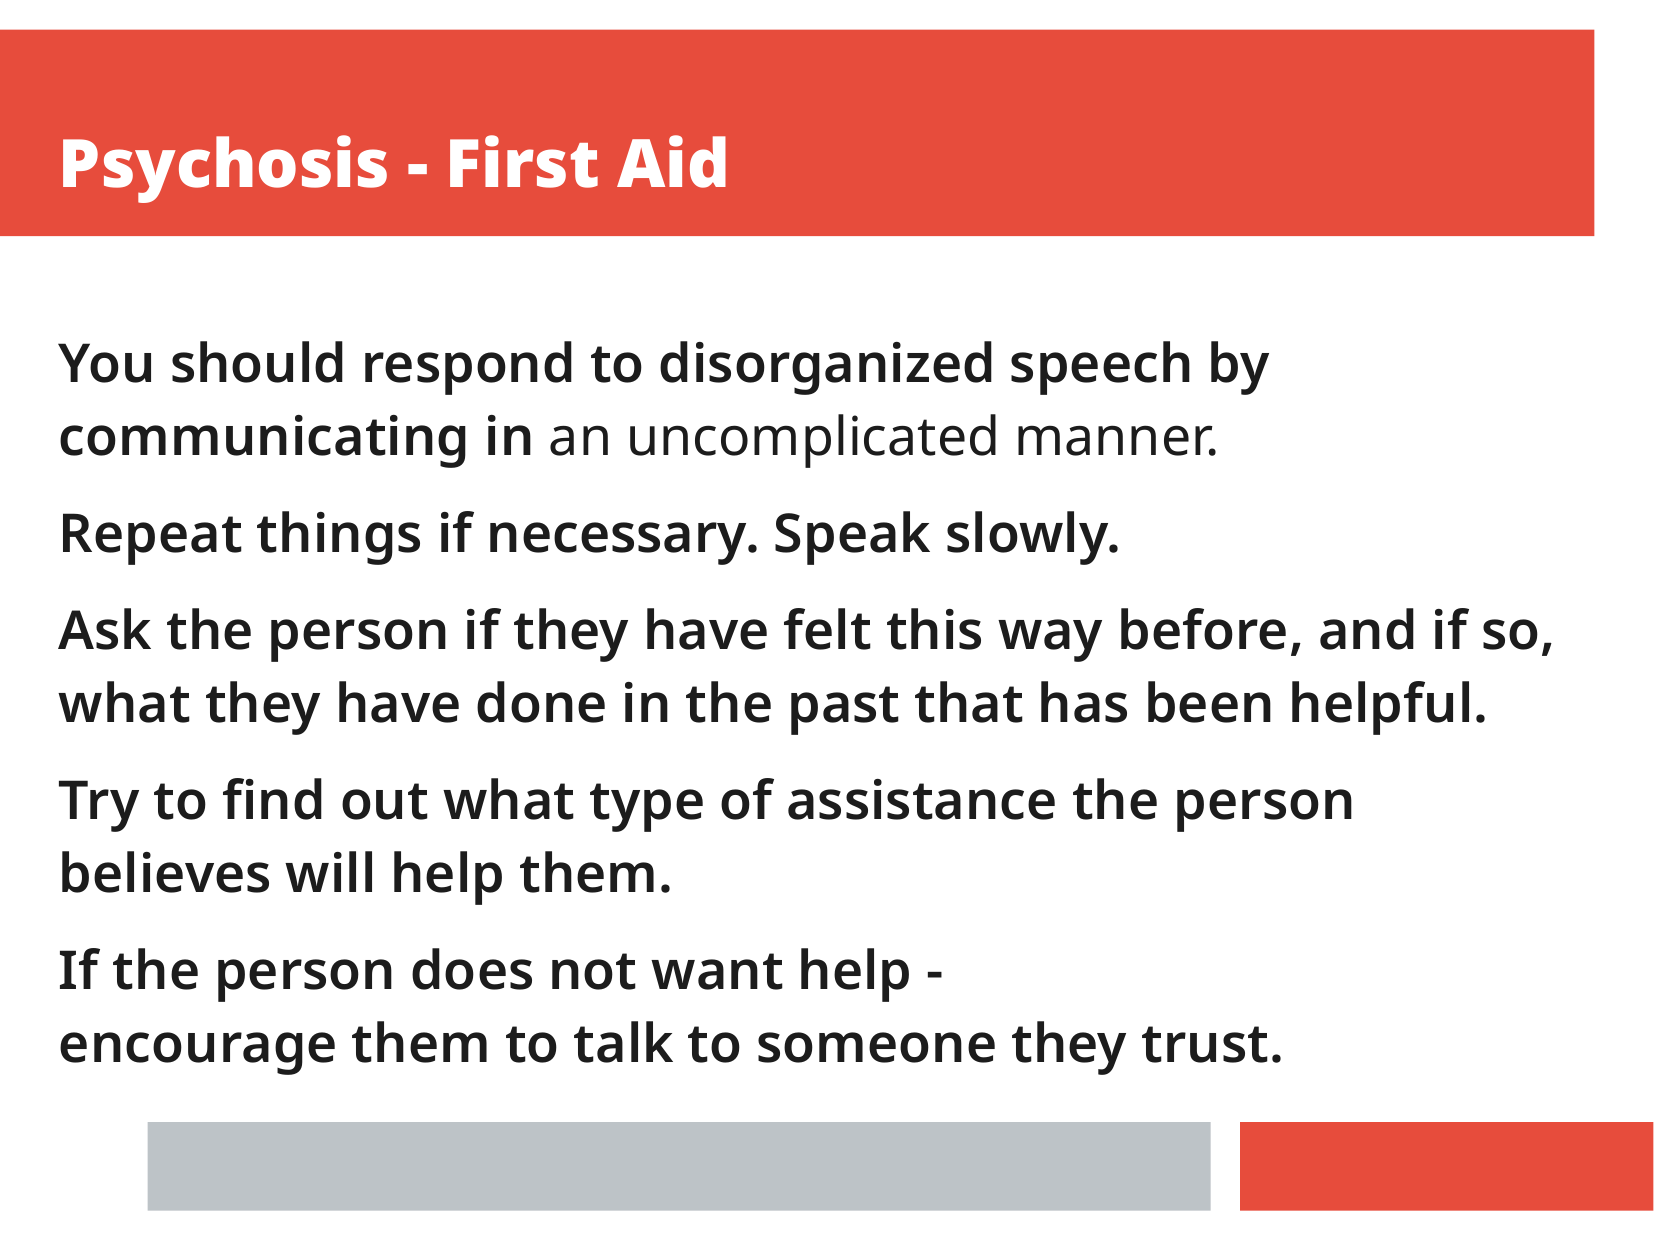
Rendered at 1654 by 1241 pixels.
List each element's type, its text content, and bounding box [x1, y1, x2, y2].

title Psychosis - First Aid [59, 59, 1595, 207]
list You should respond to disorganized speech by communicating in an uncomplicated manner. Repeat things if necessary. Speak slowly. Ask the person if they have felt this way before, and if so, what they have done in the past that has been helpful. Try to find out what type of assistance the person believes will help them. If the person does not want help - encourage them to talk to someone they trust. [59, 324, 1565, 1093]
